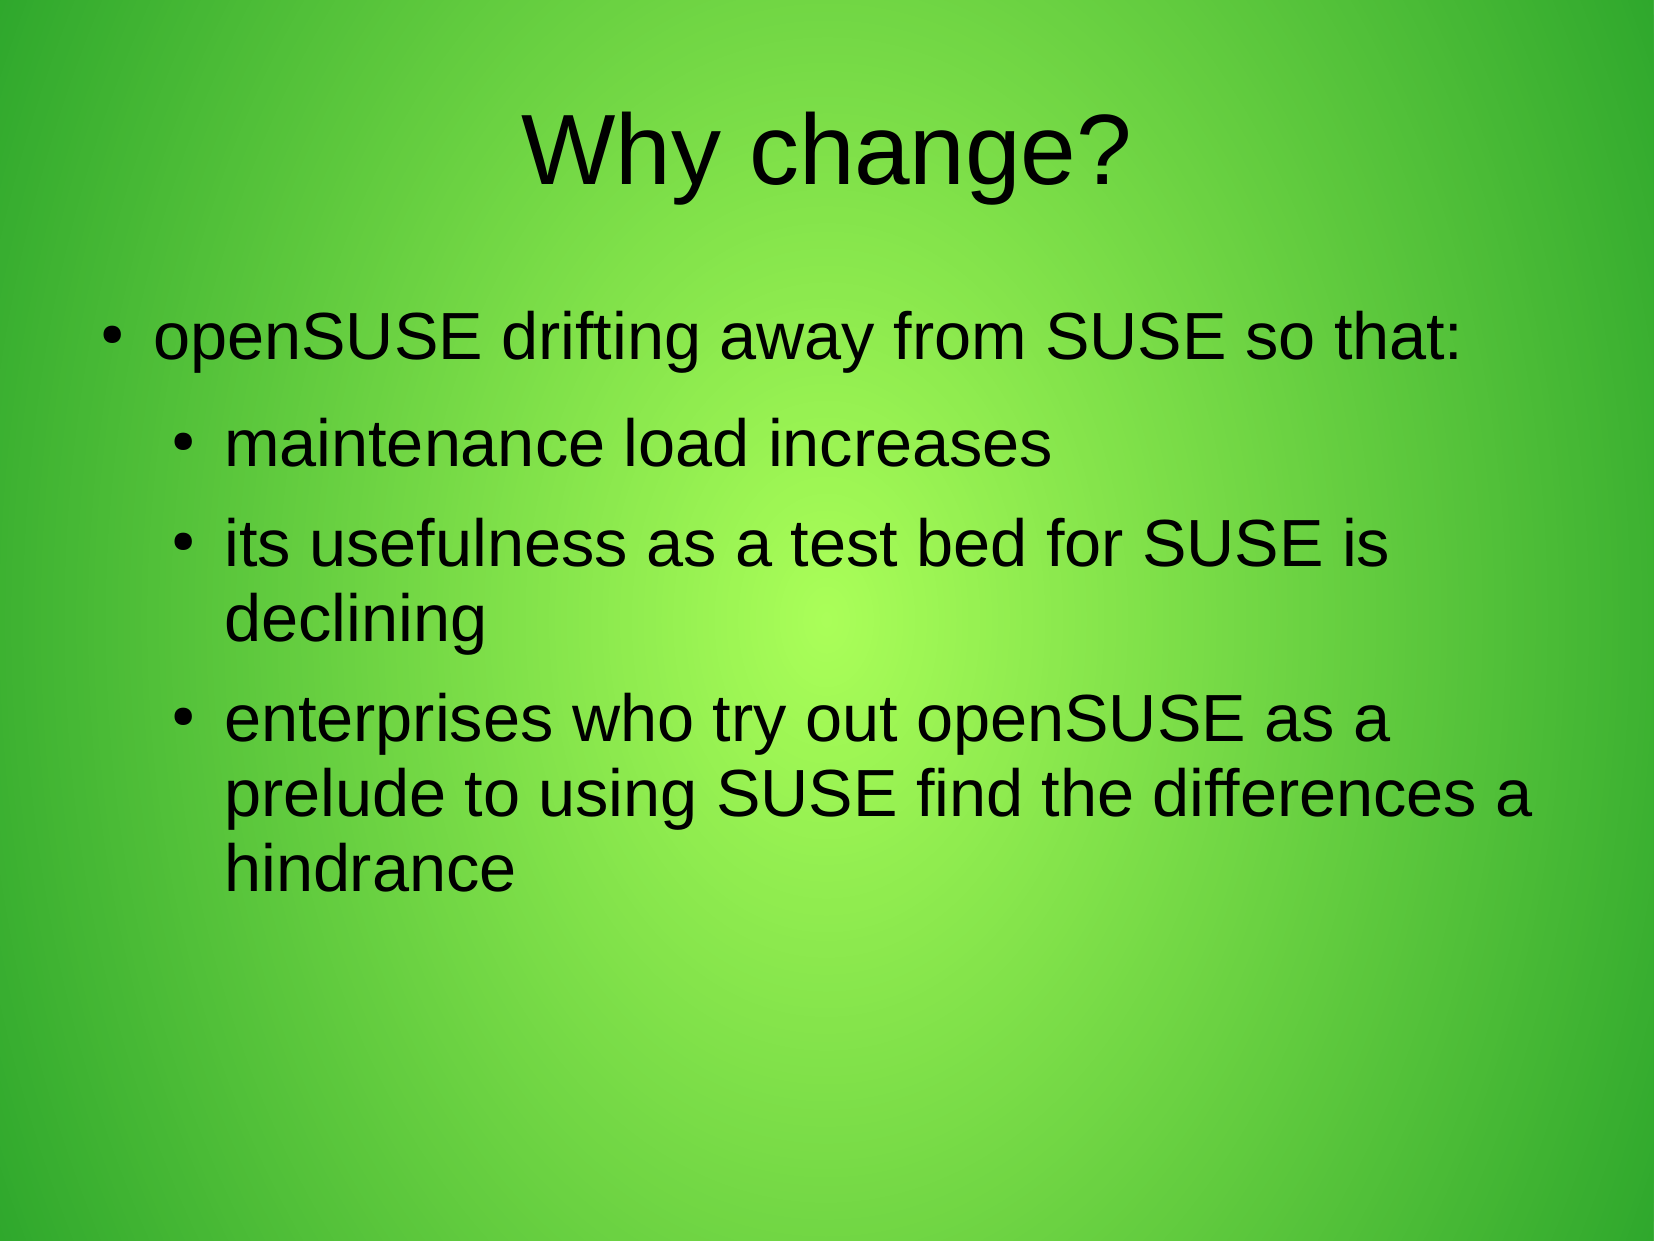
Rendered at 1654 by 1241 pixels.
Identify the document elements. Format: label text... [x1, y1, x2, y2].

title Why change? [82, 47, 1571, 252]
list openSUSE drifting away from SUSE so that: maintenance load increases its usefulness as a test bed for SUSE is declining enterprises who try out openSUSE as a prelude to using SUSE find the differences a hindrance [82, 299, 1571, 1111]
